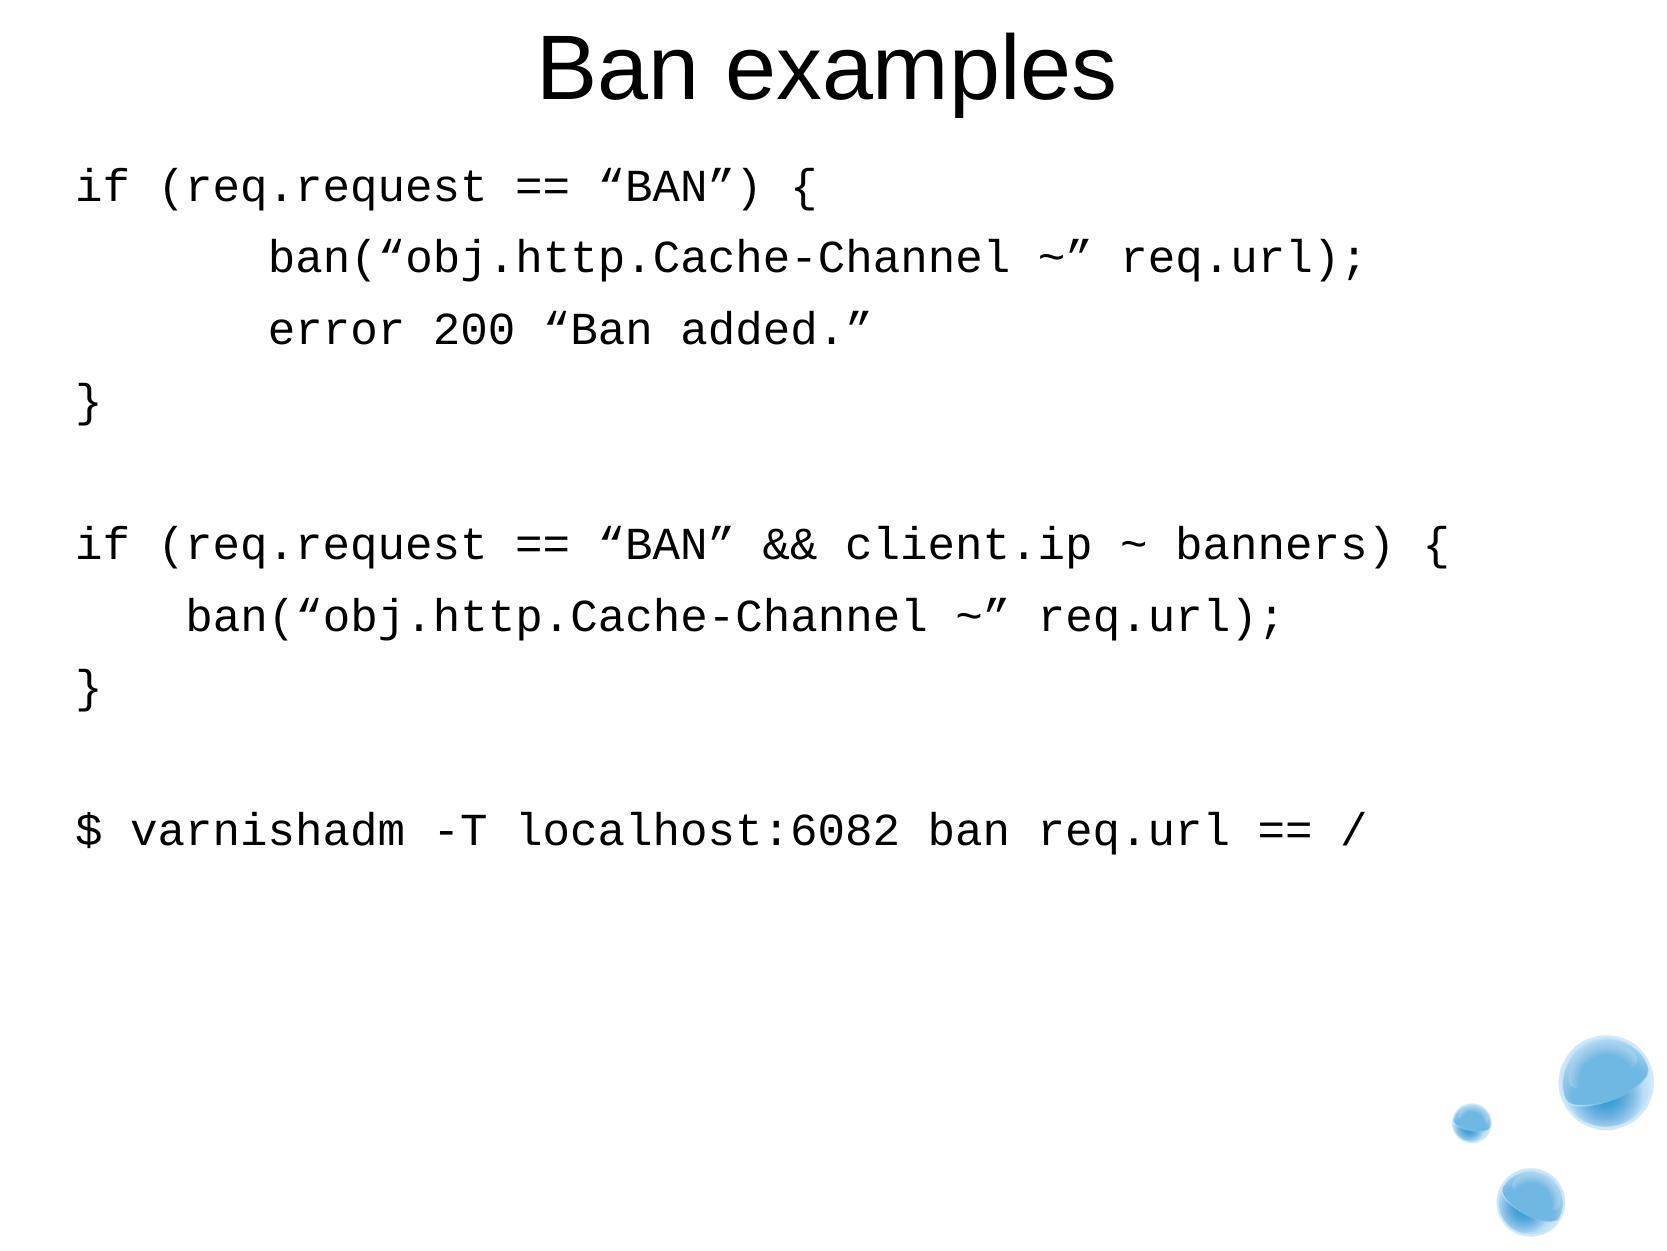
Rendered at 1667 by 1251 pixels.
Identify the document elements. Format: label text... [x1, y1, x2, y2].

list if (req.request == “BAN”) { ban(“obj.http.Cache-Channel ~” req.url); error 200 “Ban added.” } if (req.request == “BAN” && client.ip ~ banners) { ban(“obj.http.Cache-Channel ~” req.url); } $ varnishadm -T localhost:6082 ban req.url == / [60, 147, 1595, 1093]
title Ban examples [119, 0, 1536, 147]
picture [1451, 1033, 1654, 1238]
